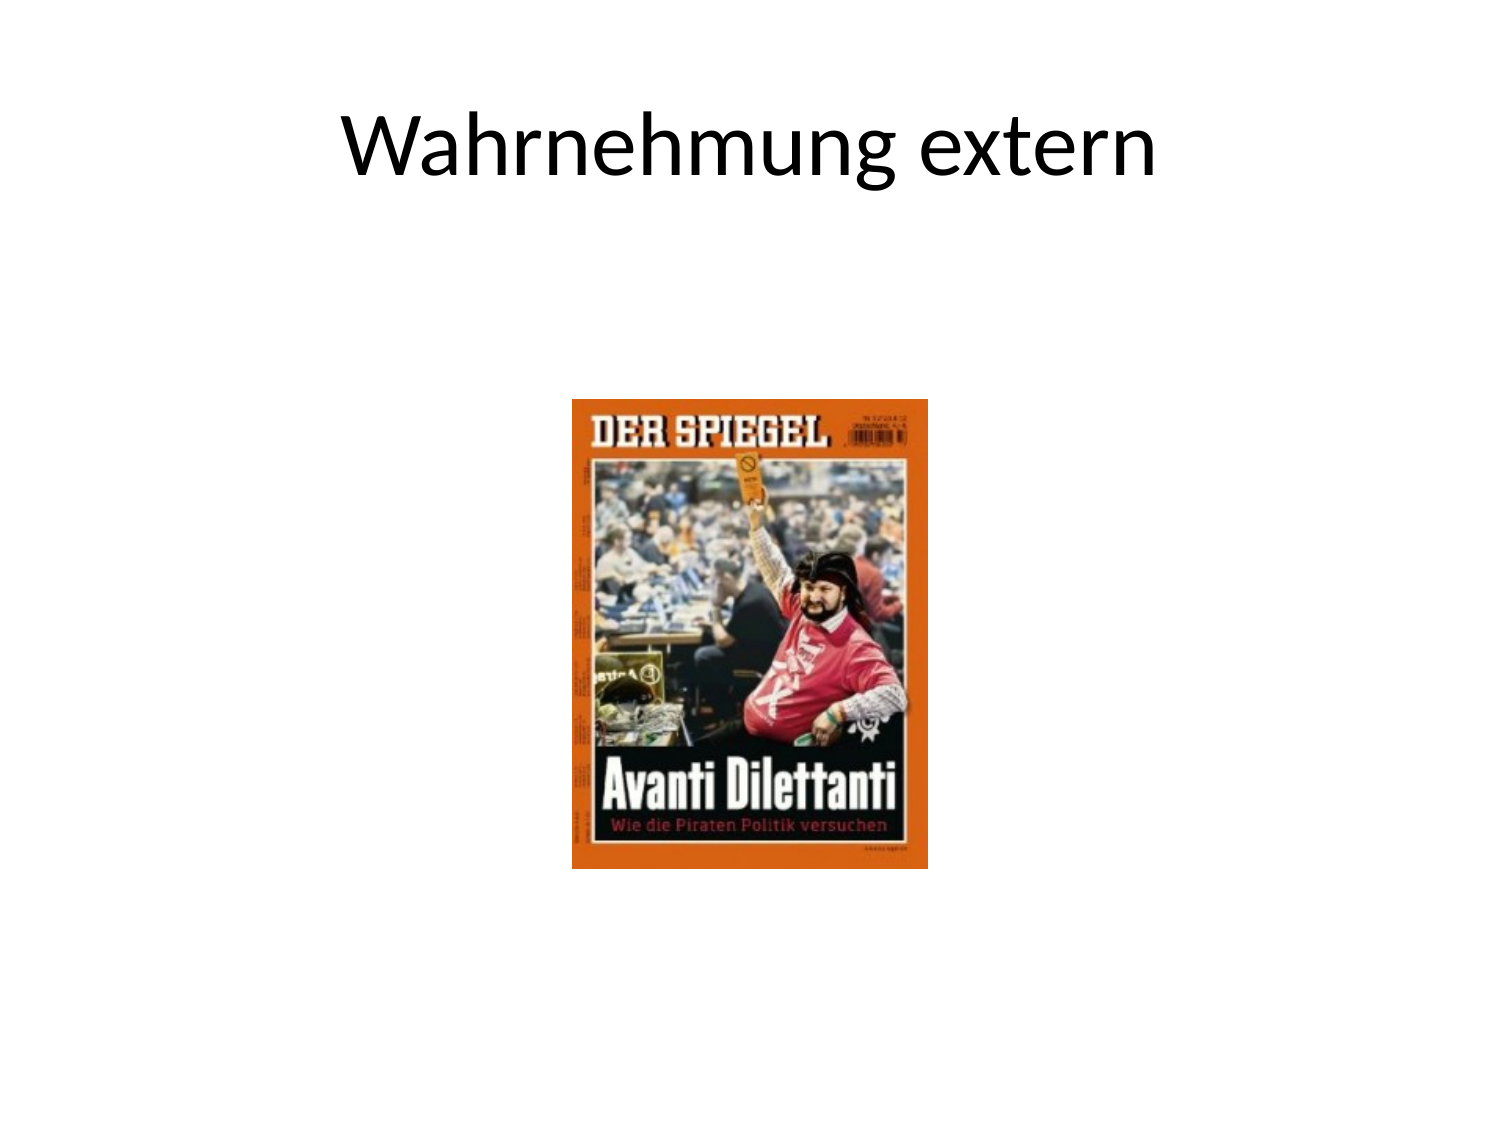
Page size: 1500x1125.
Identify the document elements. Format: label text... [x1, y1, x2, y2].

title Wahrnehmung extern [75, 45, 1426, 233]
picture [572, 399, 928, 869]
